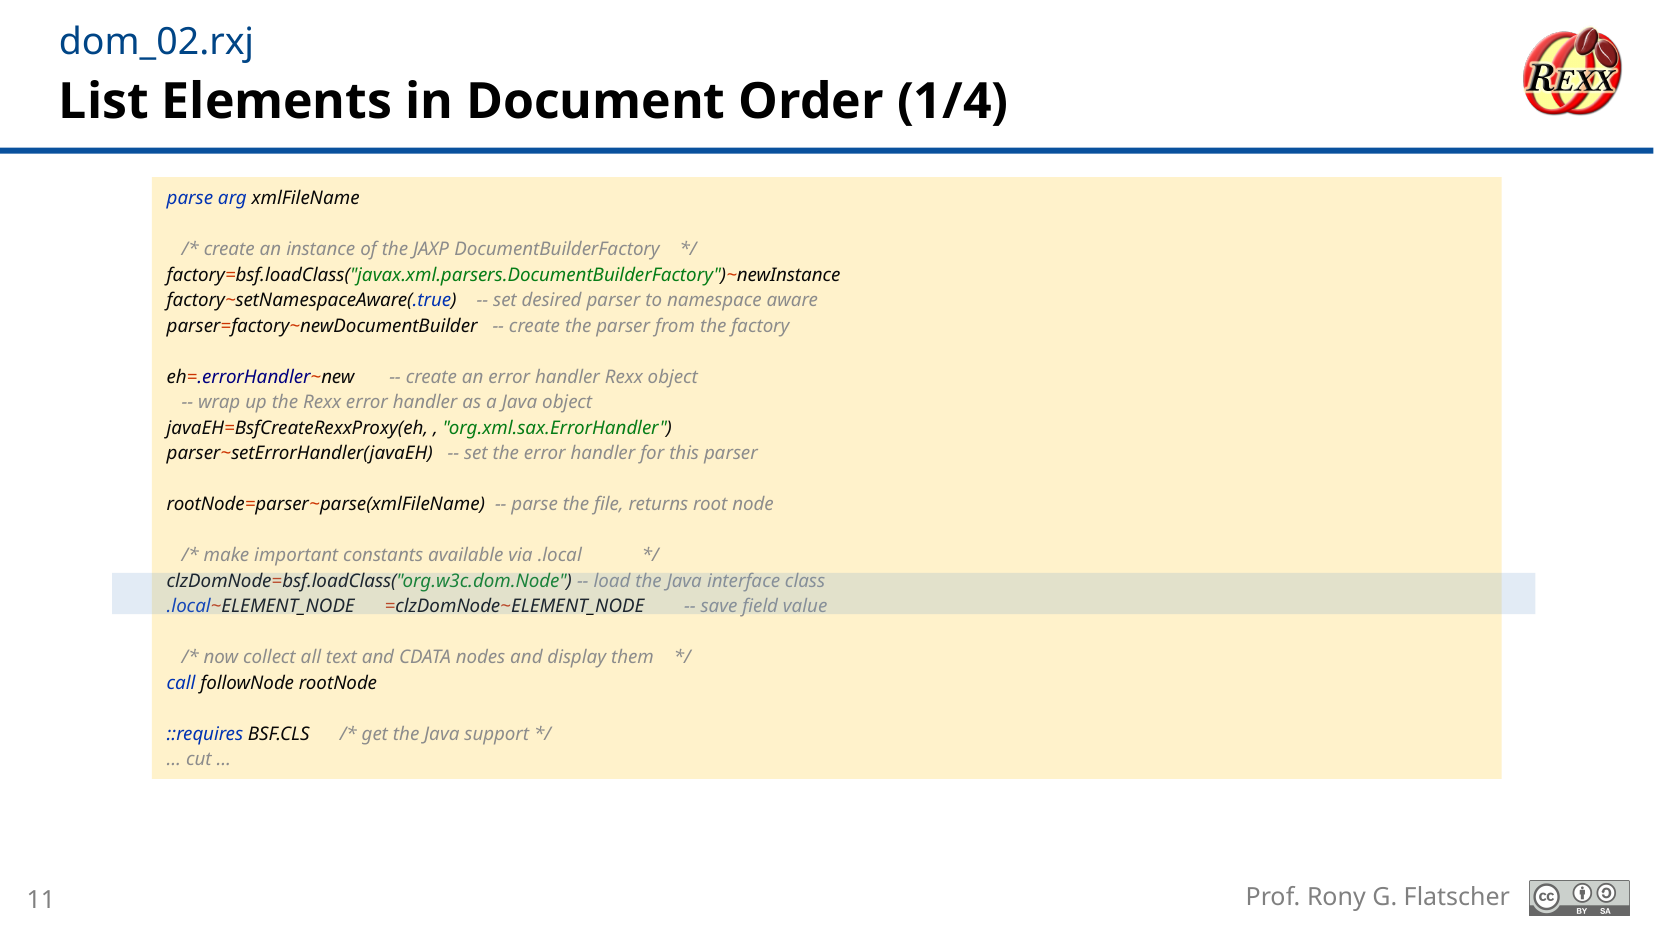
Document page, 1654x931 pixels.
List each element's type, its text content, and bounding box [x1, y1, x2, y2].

text_box parse arg xmlFileName /* create an instance of the JAXP DocumentBuilderFactory */ factory=bsf.loadClass("javax.xml.parsers.DocumentBuilderFactory")~newInstance factory~setNamespaceAware(.true) -- set desired parser to namespace aware parser=factory~newDocumentBuilder -- create the parser from the factory eh=.errorHandler~new -- create an error handler Rexx object -- wrap up the Rexx error handler as a Java object javaEH=BsfCreateRexxProxy(eh, , "org.xml.sax.ErrorHandler") parser~setErrorHandler(javaEH) -- set the error handler for this parser rootNode=parser~parse(xmlFileName) -- parse the file, returns root node /* make important constants available via .local */ clzDomNode=bsf.loadClass("org.w3c.dom.Node") -- load the Java interface class .local~ELEMENT_NODE =clzDomNode~ELEMENT_NODE -- save field value /* now collect all text and CDATA nodes and display them */ call followNode rootNode ::requires BSF.CLS /* get the Java support */ … cut … [151, 177, 1502, 572]
title dom_02.rxj List Elements in Document Order (1/4) [0, 0, 1625, 148]
text_box [112, 572, 1536, 615]
text_box parse arg xmlFileName /* create an instance of the JAXP DocumentBuilderFactory */ factory=bsf.loadClass("javax.xml.parsers.DocumentBuilderFactory")~newInstance factory~setNamespaceAware(.true) -- set desired parser to namespace aware parser=factory~newDocumentBuilder -- create the parser from the factory eh=.errorHandler~new -- create an error handler Rexx object -- wrap up the Rexx error handler as a Java object javaEH=BsfCreateRexxProxy(eh, , "org.xml.sax.ErrorHandler") parser~setErrorHandler(javaEH) -- set the error handler for this parser rootNode=parser~parse(xmlFileName) -- parse the file, returns root node /* make important constants available via .local */ clzDomNode=bsf.loadClass("org.w3c.dom.Node") -- load the Java interface class .local~ELEMENT_NODE =clzDomNode~ELEMENT_NODE -- save field value /* now collect all text and CDATA nodes and display them */ call followNode rootNode ::requires BSF.CLS /* get the Java support */ … cut … [151, 615, 1502, 756]
